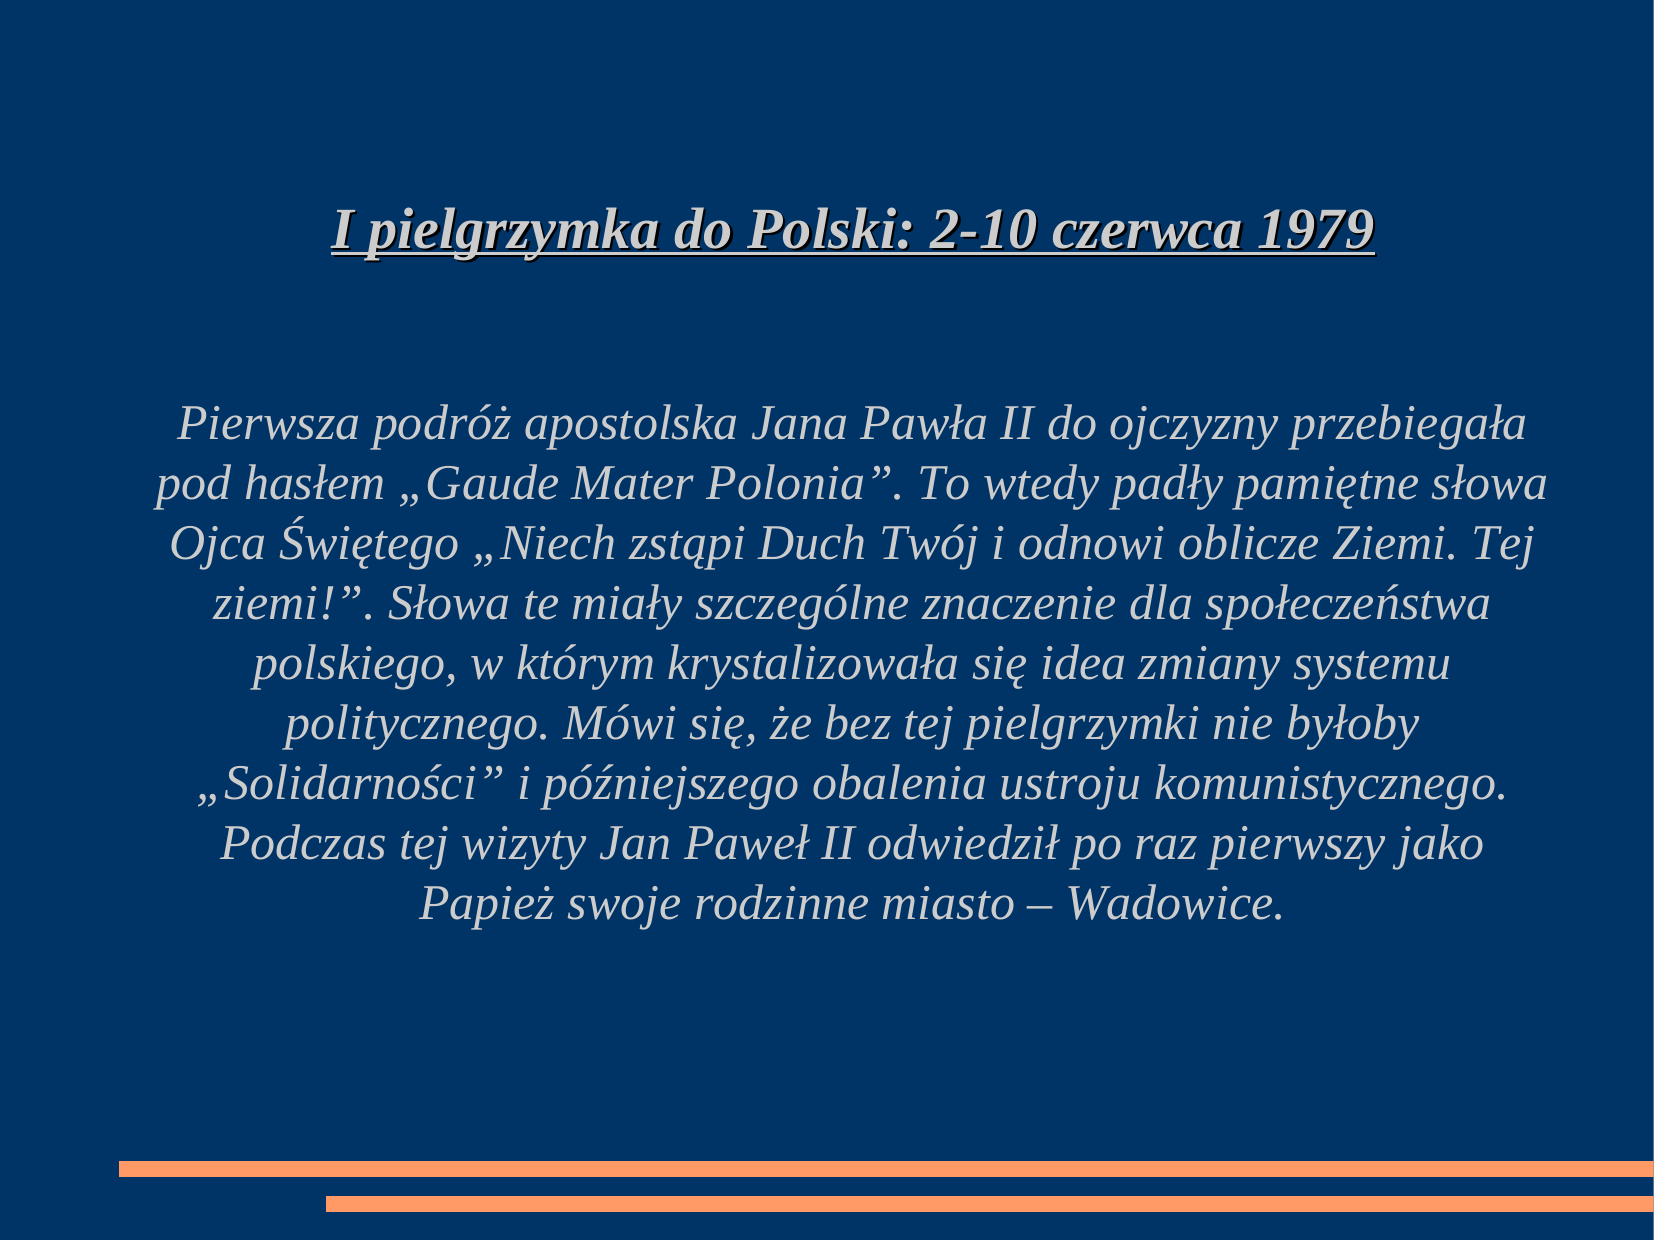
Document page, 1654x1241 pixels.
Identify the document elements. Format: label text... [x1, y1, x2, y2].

subtitle I pielgrzymka do Polski: 2-10 czerwca 1979 Pierwsza podróż apostolska Jana Pawła II do ojczyzny przebiegała pod hasłem „Gaude Mater Polonia”. To wtedy padły pamiętne słowa Ojca Świętego „Niech zstąpi Duch Twój i odnowi oblicze Ziemi. Tej ziemi!”. Słowa te miały szczególne znaczenie dla społeczeństwa polskiego, w którym krystalizowała się idea zmiany systemu politycznego. Mówi się, że bez tej pielgrzymki nie byłoby „Solidarności” i późniejszego obalenia ustroju komunistycznego. Podczas tej wizyty Jan Paweł II odwiedził po raz pierwszy jako Papież swoje rodzinne miasto – Wadowice. [146, 16, 1560, 1103]
